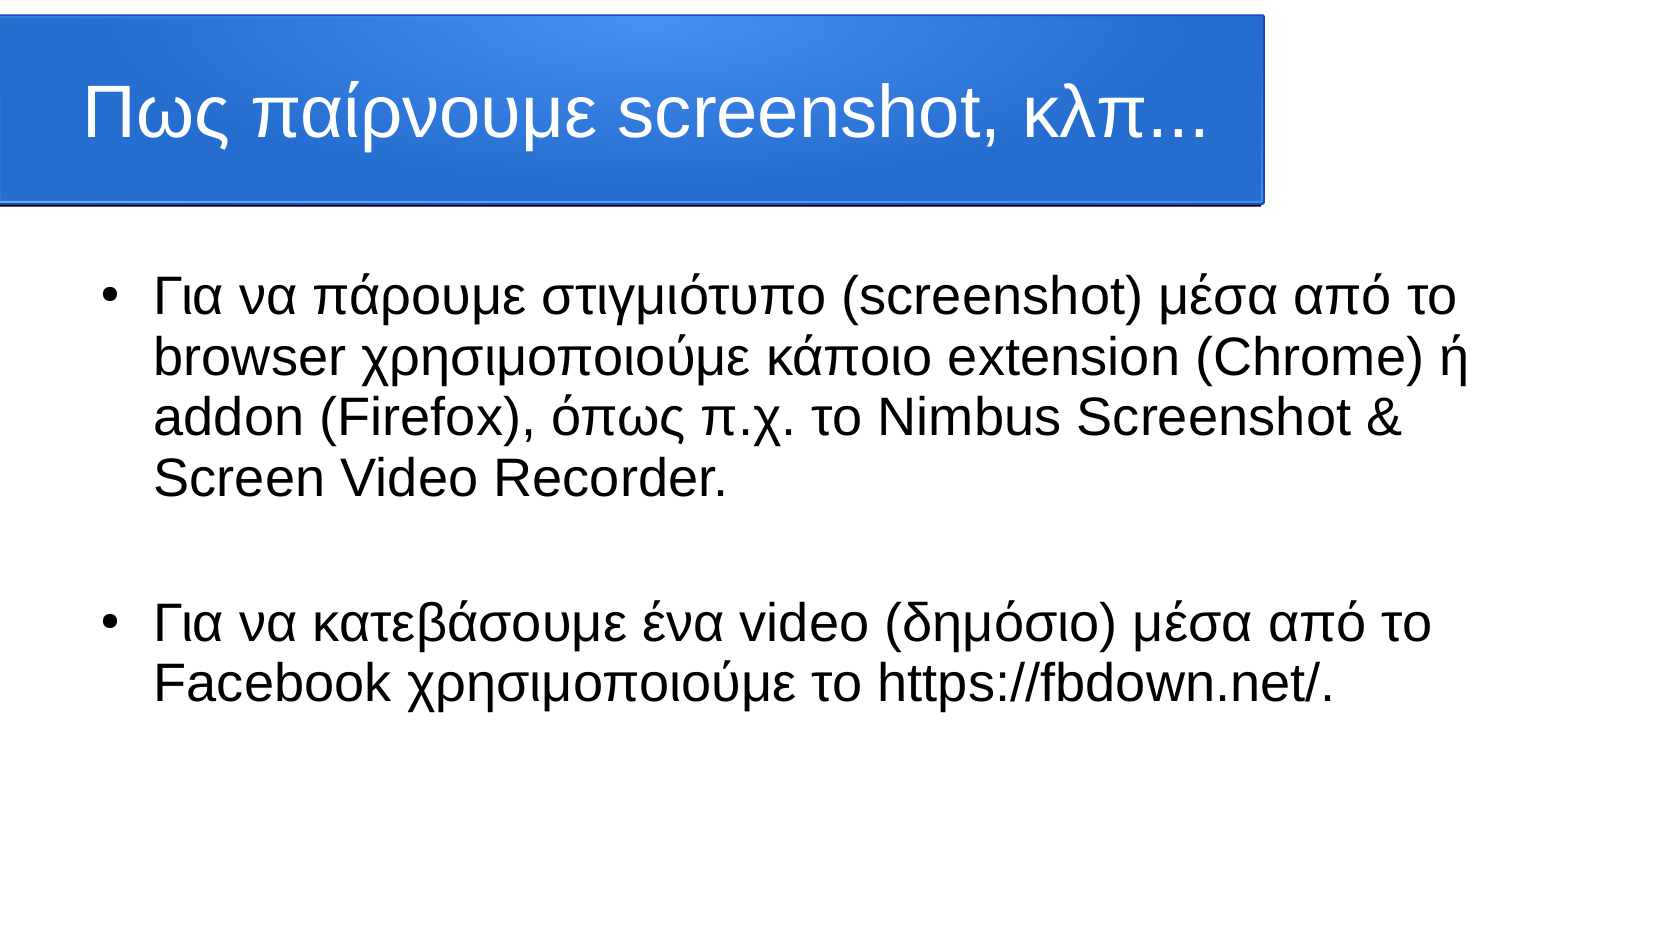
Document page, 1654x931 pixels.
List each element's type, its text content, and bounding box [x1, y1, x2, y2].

title Πως παίρνουμε screenshot, κλπ... [82, 35, 1235, 189]
list Για να πάρουμε στιγμιότυπο (screenshot) μέσα από το browser χρησιμοποιούμε κάποιο extension (Chrome) ή addon (Firefox), όπως π.χ. το Nimbus Screenshot & Screen Video Recorder. Για να κατεβάσουμε ένα video (δημόσιο) μέσα από το Facebook χρησιμοποιούμε το https://fbdown.net/. [82, 265, 1571, 806]
